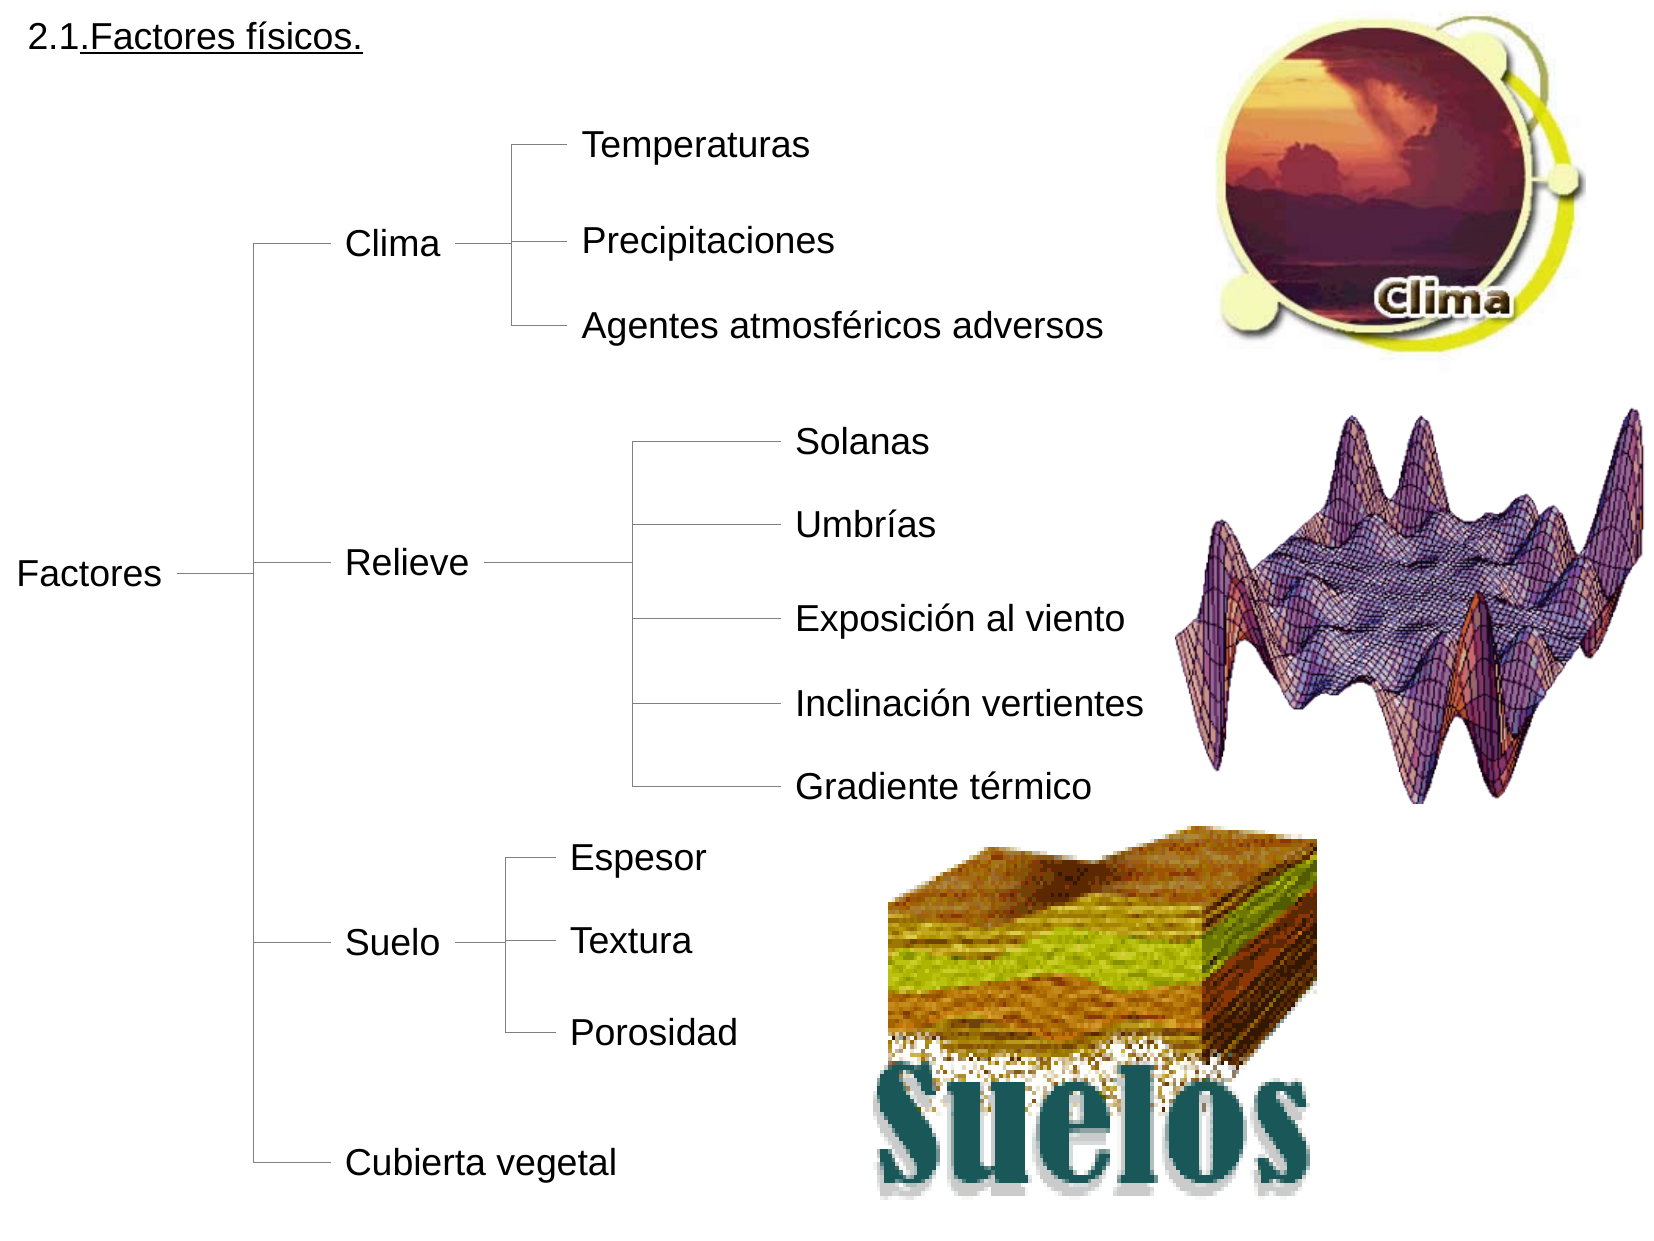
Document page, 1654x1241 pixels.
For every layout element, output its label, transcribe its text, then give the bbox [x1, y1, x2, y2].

text_box Exposición al viento [780, 590, 1141, 648]
text_box Porosidad [555, 1003, 754, 1061]
text_box Clima [330, 214, 456, 272]
text_box 2.1.Factores físicos. [12, 8, 378, 65]
picture [1204, 0, 1586, 378]
text_box Cubierta vegetal [330, 1133, 633, 1191]
text_box Suelo [330, 913, 456, 971]
text_box Solanas [780, 413, 945, 471]
text_box Precipitaciones [566, 212, 851, 270]
picture [1175, 406, 1645, 804]
text_box Umbrías [780, 496, 952, 553]
text_box Textura [555, 911, 708, 969]
text_box Gradiente térmico [780, 758, 1108, 815]
text_box Espesor [555, 829, 723, 886]
text_box Temperaturas [566, 115, 826, 173]
picture [844, 814, 1347, 1217]
text_box Relieve [330, 533, 485, 591]
text_box Agentes atmosféricos adversos [566, 297, 1119, 355]
text_box Factores [1, 545, 178, 603]
text_box Inclinación vertientes [780, 675, 1160, 733]
